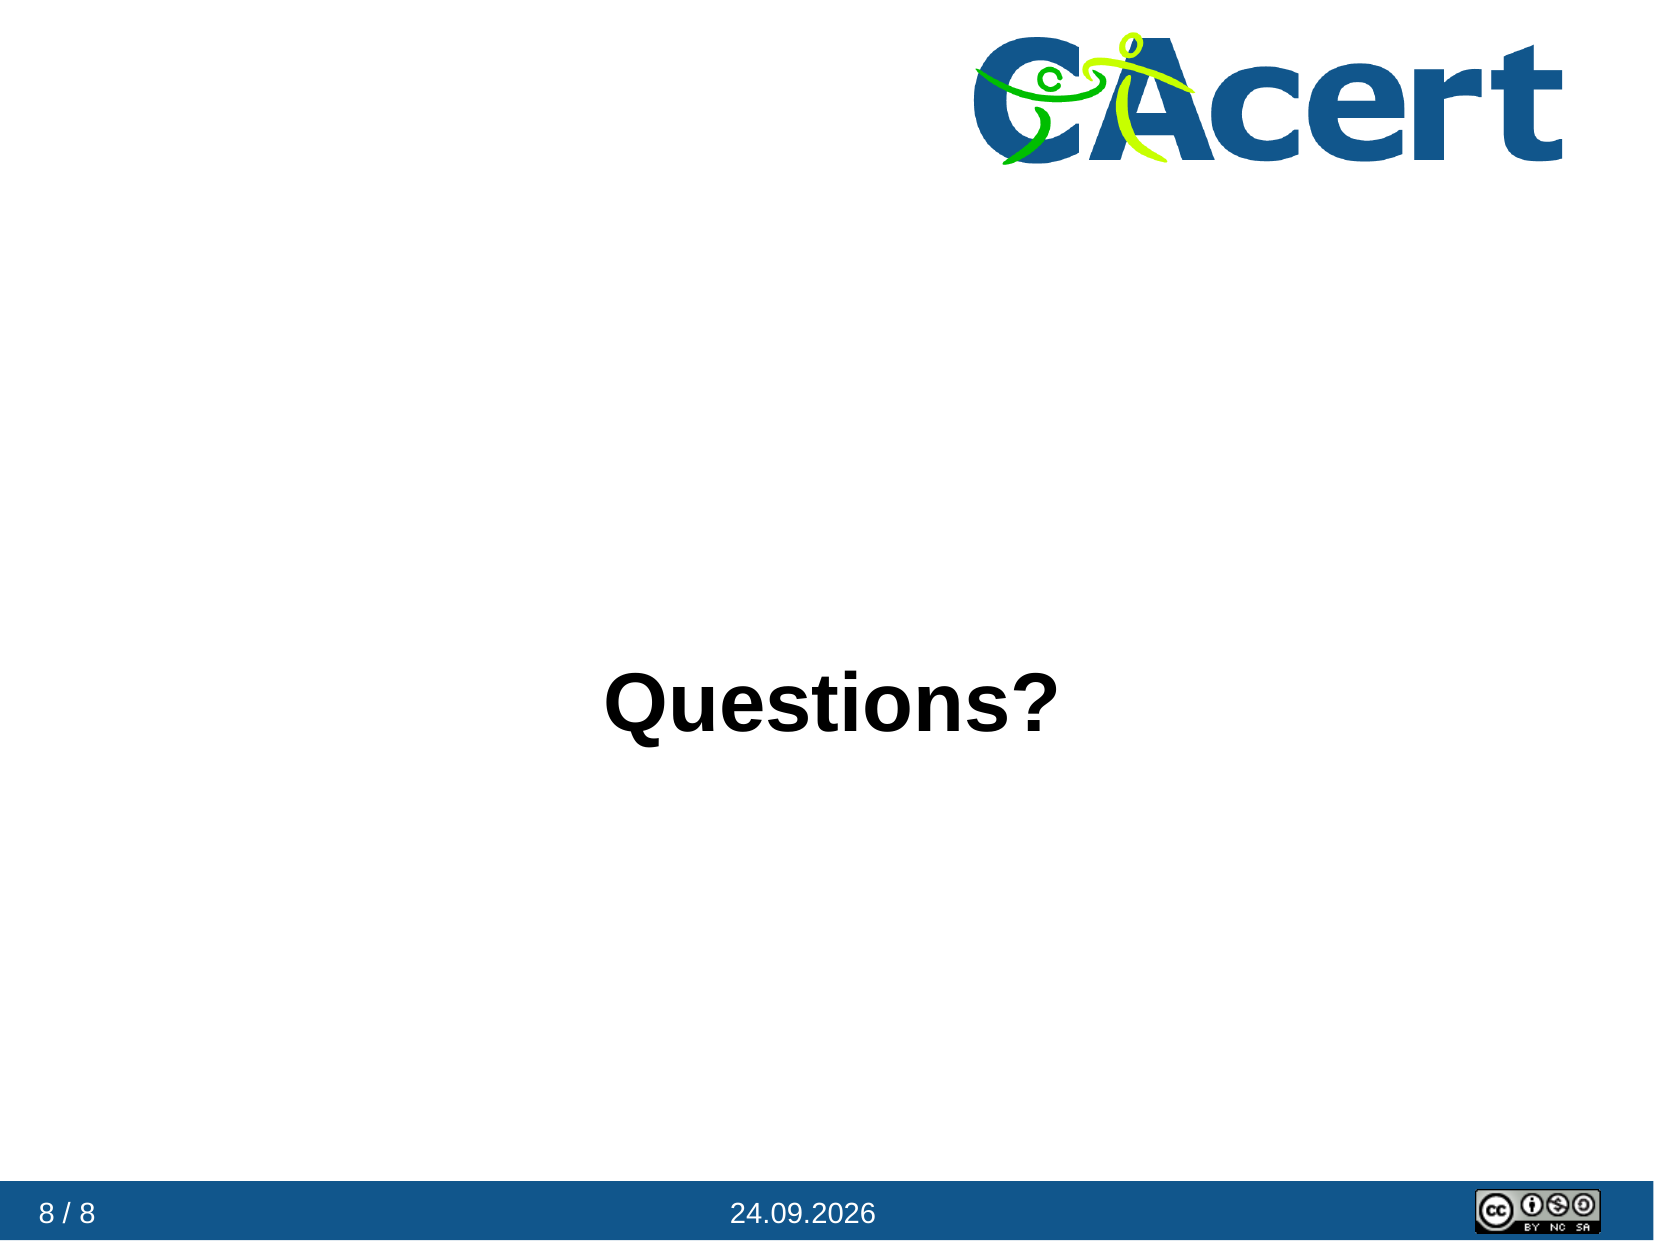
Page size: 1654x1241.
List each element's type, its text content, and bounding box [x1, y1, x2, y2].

picture [1475, 1189, 1601, 1234]
title Questions? [88, 265, 1577, 1140]
picture [972, 30, 1564, 166]
